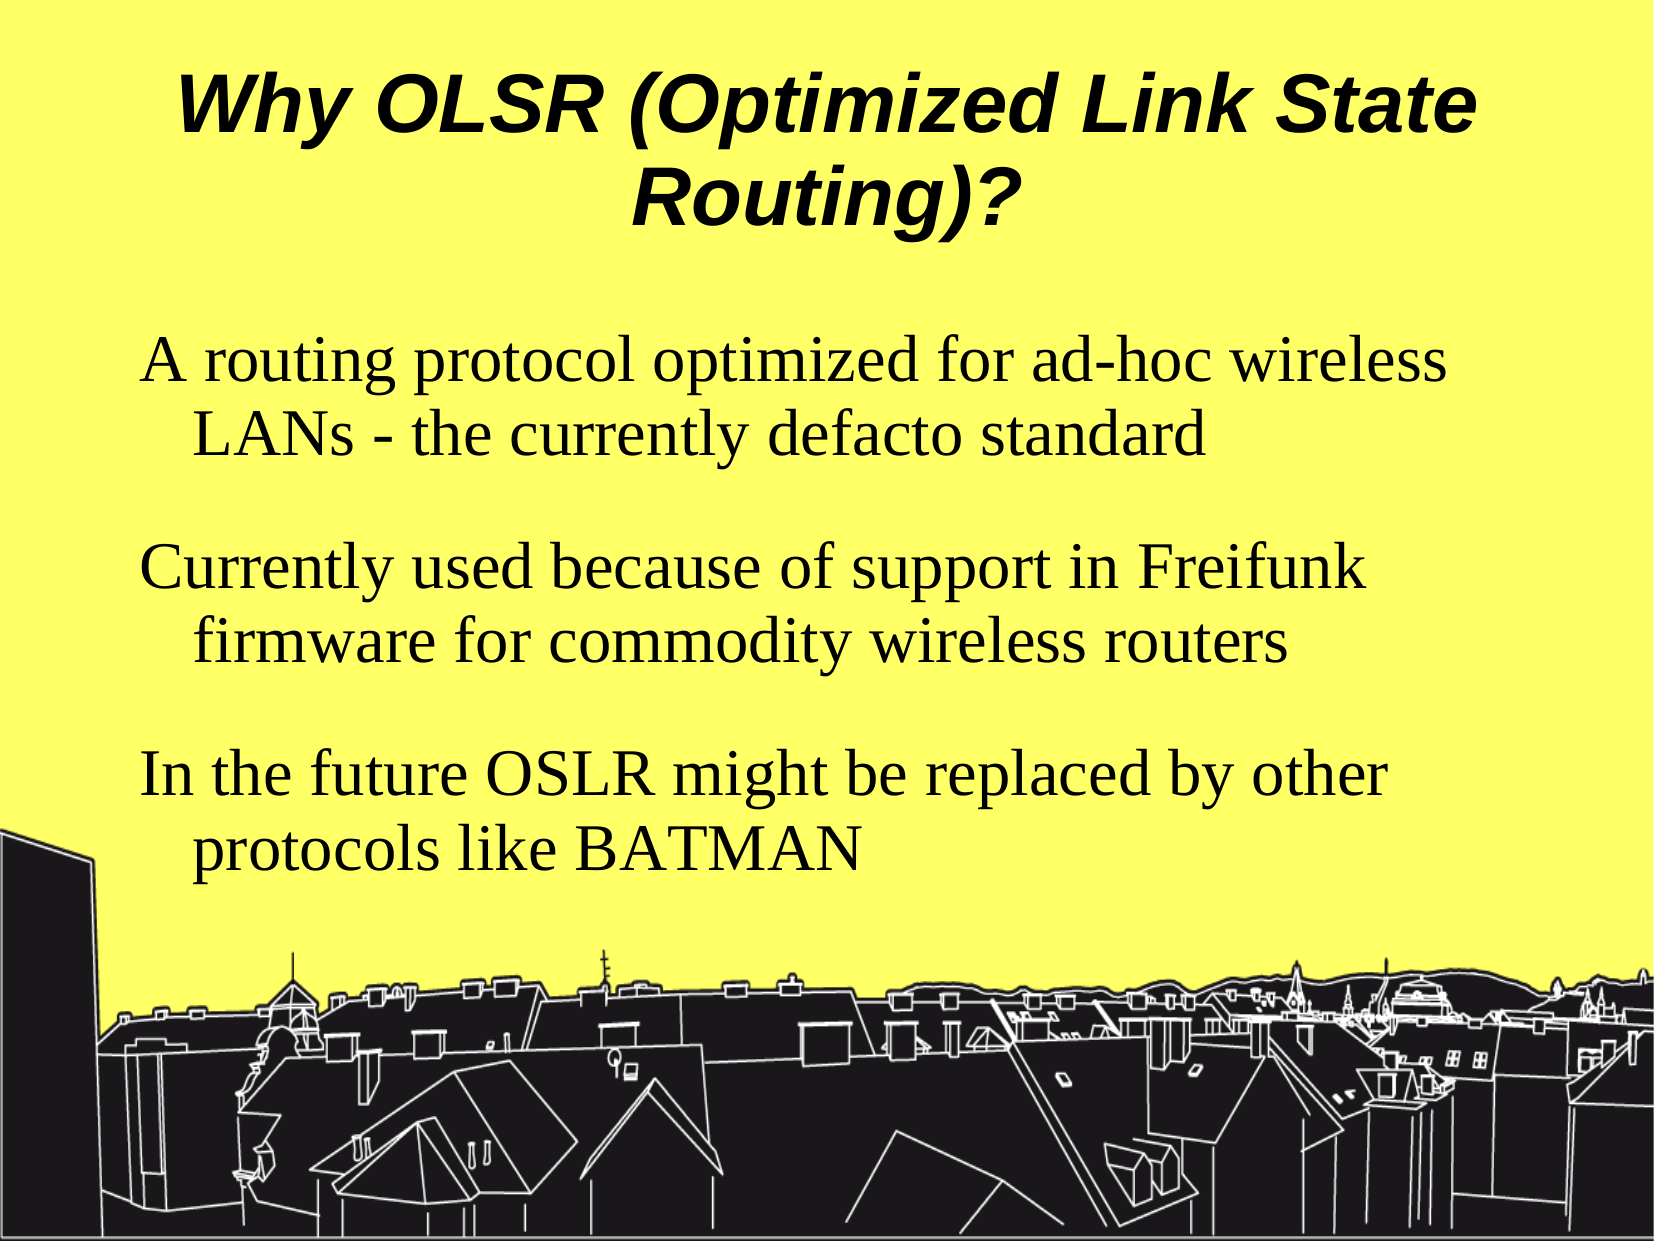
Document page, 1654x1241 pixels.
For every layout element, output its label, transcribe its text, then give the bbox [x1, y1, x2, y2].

title Why OLSR (Optimized Link State Routing)? [121, 46, 1534, 254]
picture [0, 827, 1654, 1241]
list A routing protocol optimized for ad-hoc wireless LANs - the currently defacto standard Currently used because of support in Freifunk firmware for commodity wireless routers In the future OSLR might be replaced by other protocols like BATMAN [121, 322, 1561, 1133]
